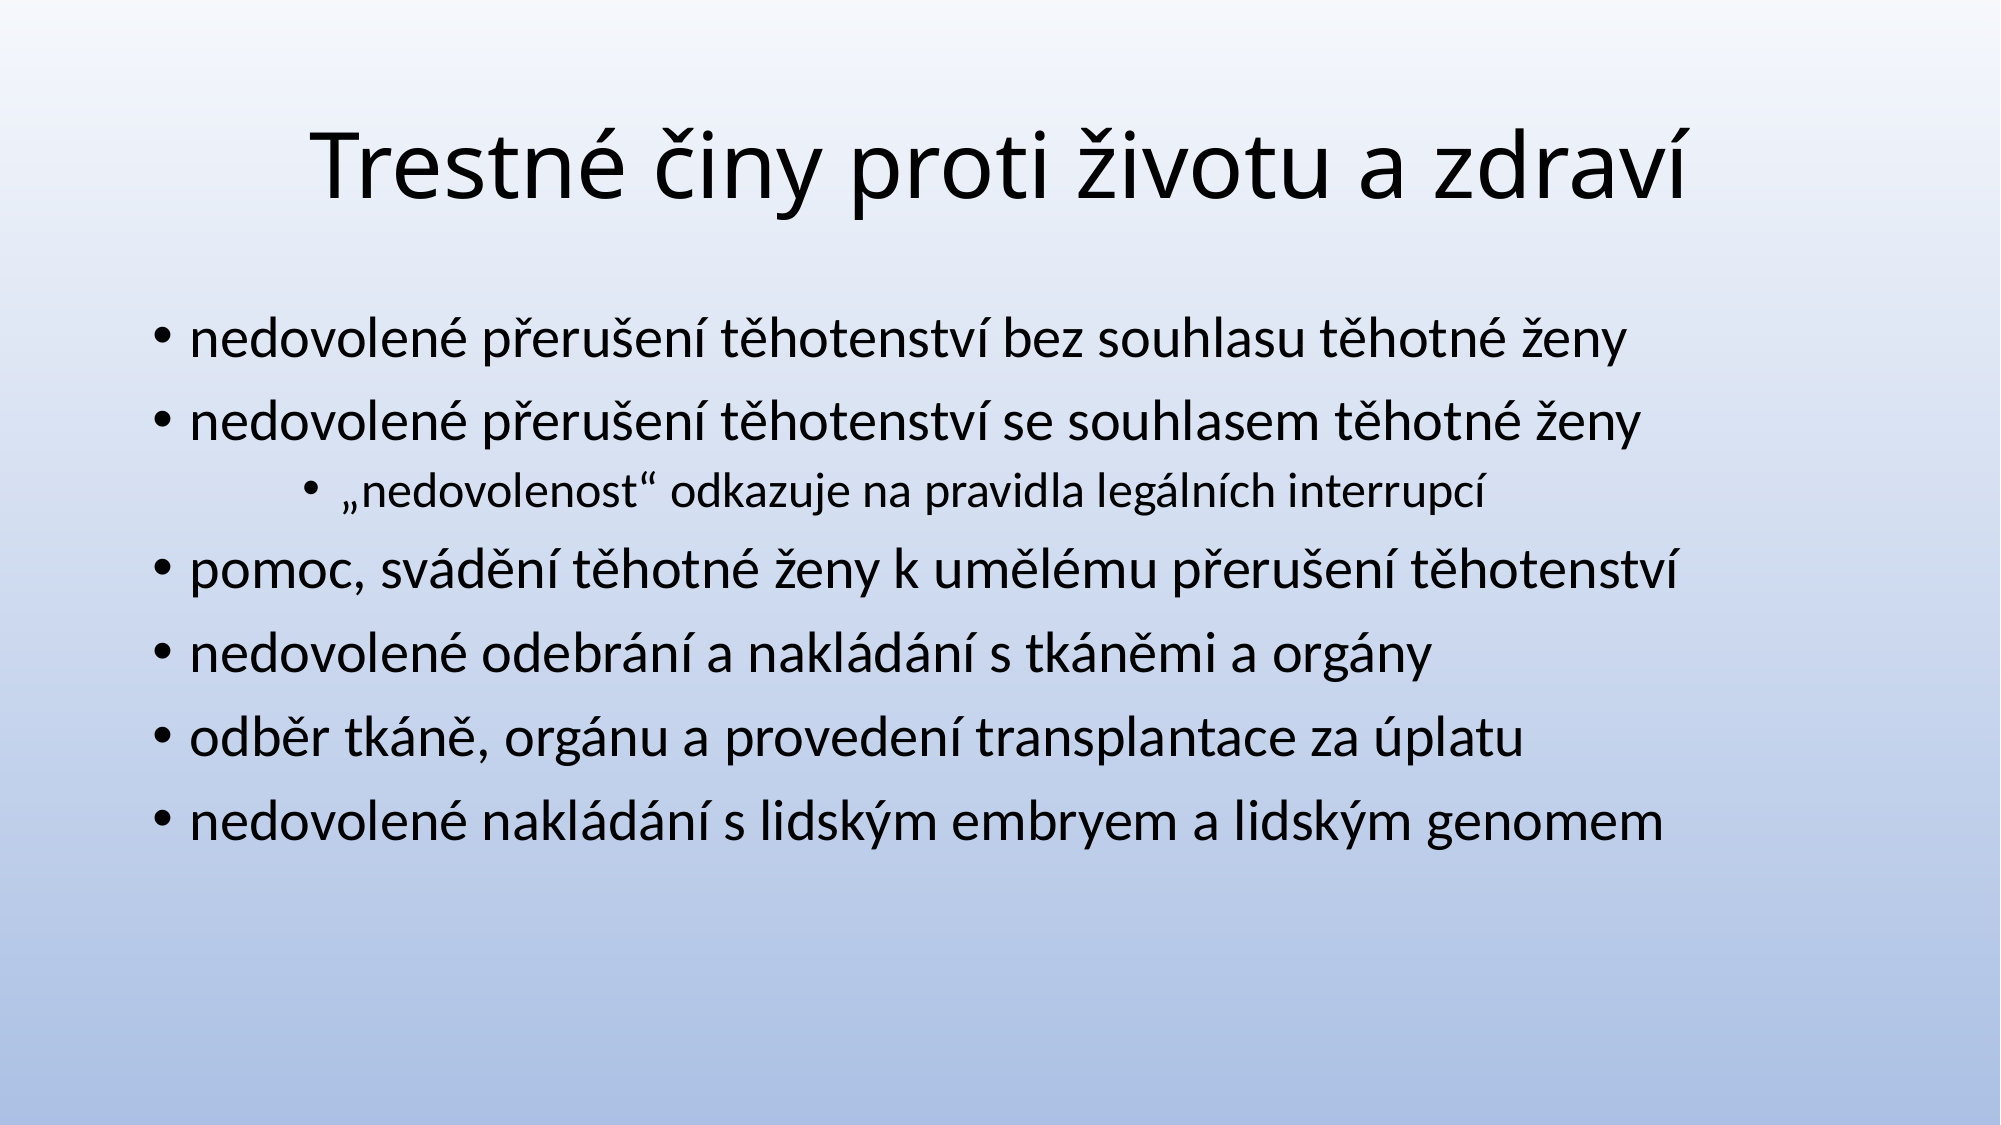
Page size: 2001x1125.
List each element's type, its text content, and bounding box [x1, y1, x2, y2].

list nedovolené přerušení těhotenství bez souhlasu těhotné ženy nedovolené přerušení těhotenství se souhlasem těhotné ženy „nedovolenost“ odkazuje na pravidla legálních interrupcí pomoc, svádění těhotné ženy k umělému přerušení těhotenství nedovolené odebrání a nakládání s tkáněmi a orgány odběr tkáně, orgánu a provedení transplantace za úplatu nedovolené nakládání s lidským embryem a lidským genomem [137, 299, 1825, 1014]
title Trestné činy proti životu a zdraví [137, 59, 1863, 278]
